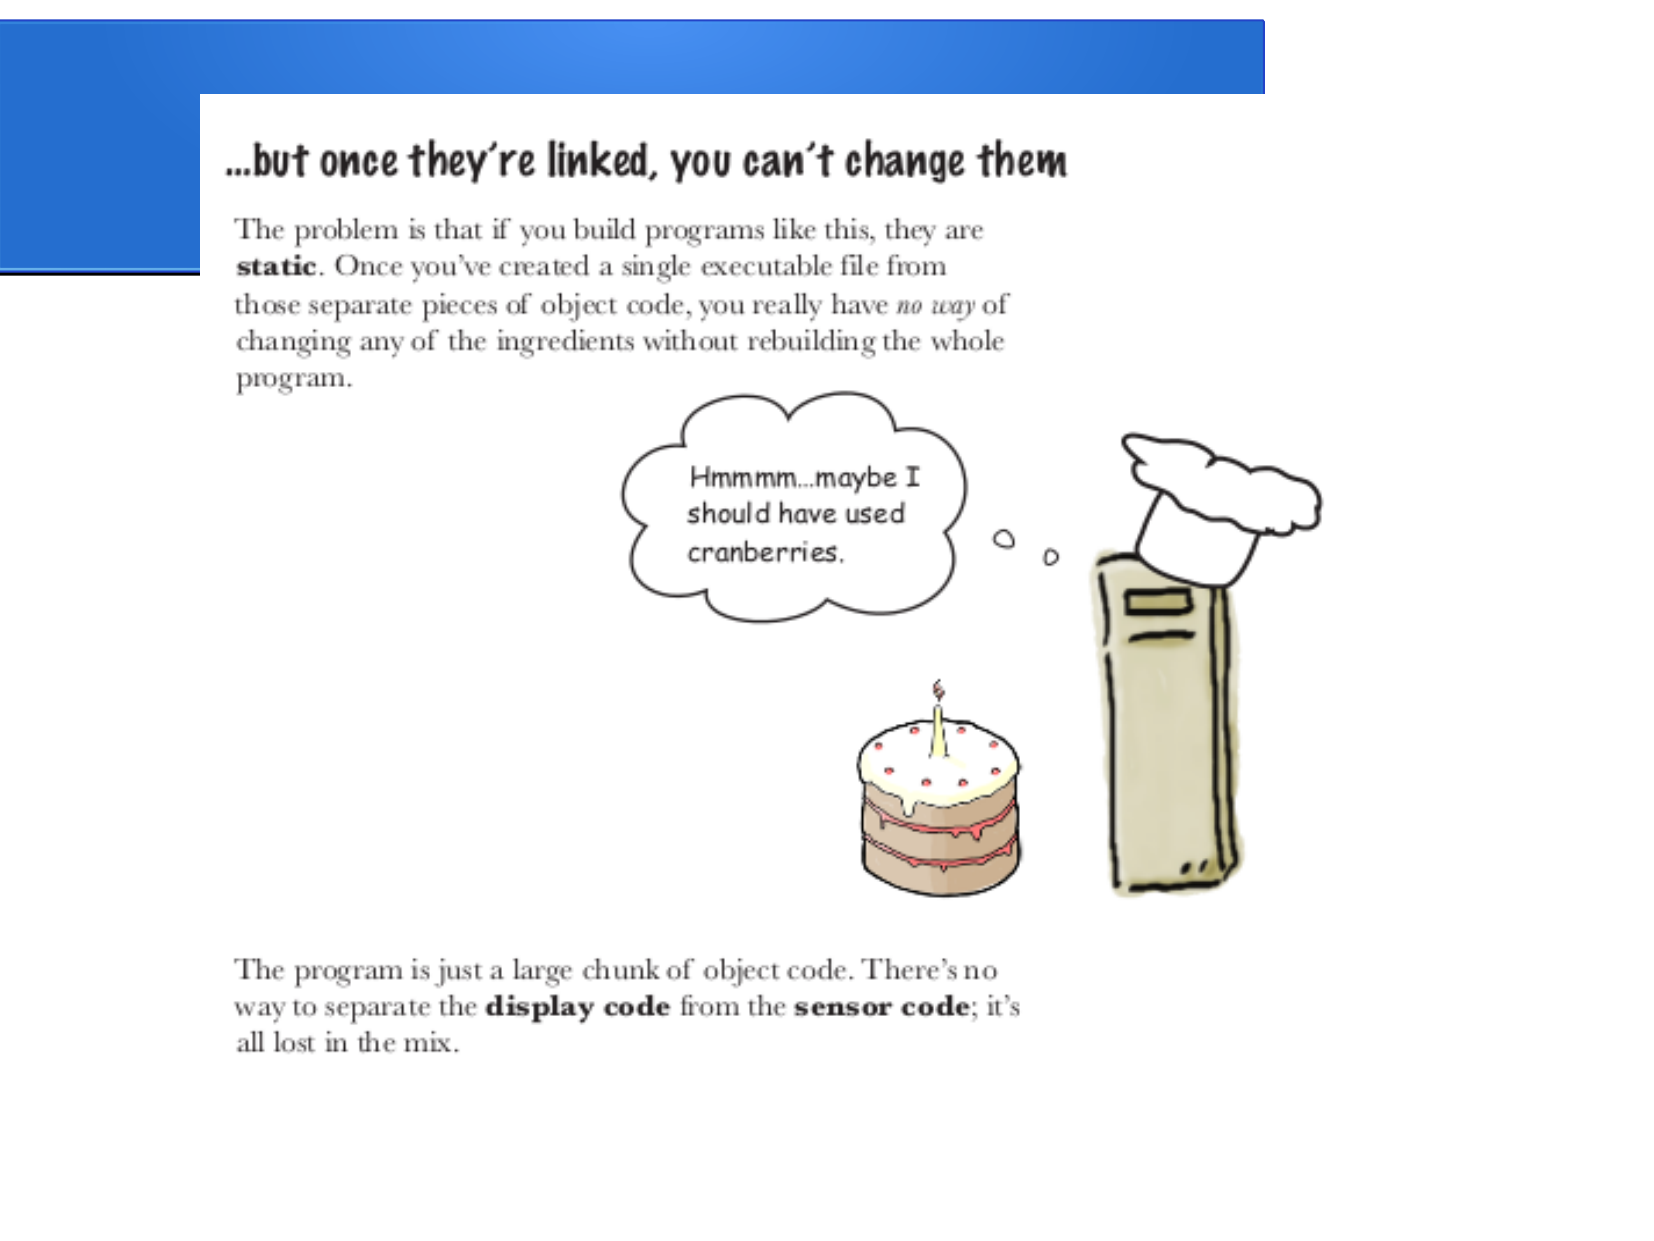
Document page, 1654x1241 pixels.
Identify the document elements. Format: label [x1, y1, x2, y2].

picture [200, 94, 1359, 1075]
